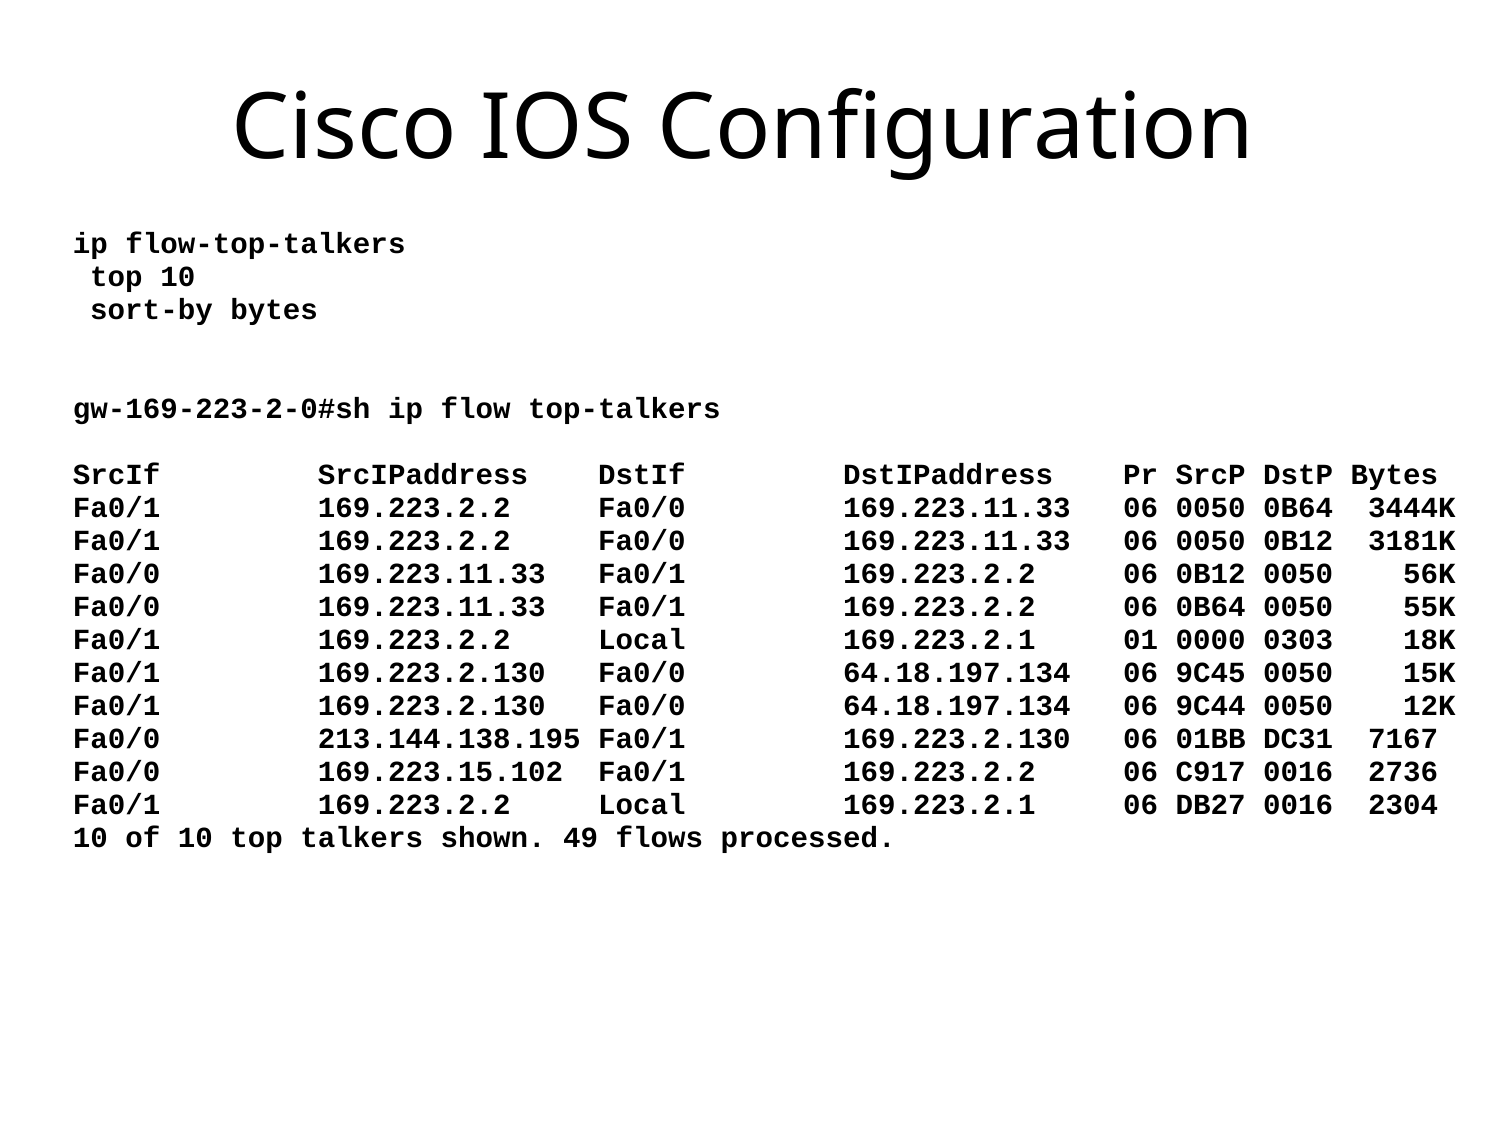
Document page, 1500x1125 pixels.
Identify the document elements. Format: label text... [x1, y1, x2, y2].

list ip flow-top-talkers top 10 sort-by bytes gw-169-223-2-0#sh ip flow top-talkers SrcIf SrcIPaddress DstIf DstIPaddress Pr SrcP DstP Bytes Fa0/1 169.223.2.2 Fa0/0 169.223.11.33 06 0050 0B64 3444K Fa0/1 169.223.2.2 Fa0/0 169.223.11.33 06 0050 0B12 3181K Fa0/0 169.223.11.33 Fa0/1 169.223.2.2 06 0B12 0050 56K Fa0/0 169.223.11.33 Fa0/1 169.223.2.2 06 0B64 0050 55K Fa0/1 169.223.2.2 Local 169.223.2.1 01 0000 0303 18K Fa0/1 169.223.2.130 Fa0/0 64.18.197.134 06 9C45 0050 15K Fa0/1 169.223.2.130 Fa0/0 64.18.197.134 06 9C44 0050 12K Fa0/0 213.144.138.195 Fa0/1 169.223.2.130 06 01BB DC31 7167 Fa0/0 169.223.15.102 Fa0/1 169.223.2.2 06 C917 0016 2736 Fa0/1 169.223.2.2 Local 169.223.2.1 06 DB27 0016 2304 10 of 10 top talkers shown. 49 flows processed. [59, 220, 1470, 1063]
title Cisco IOS Configuration [112, 62, 1388, 184]
